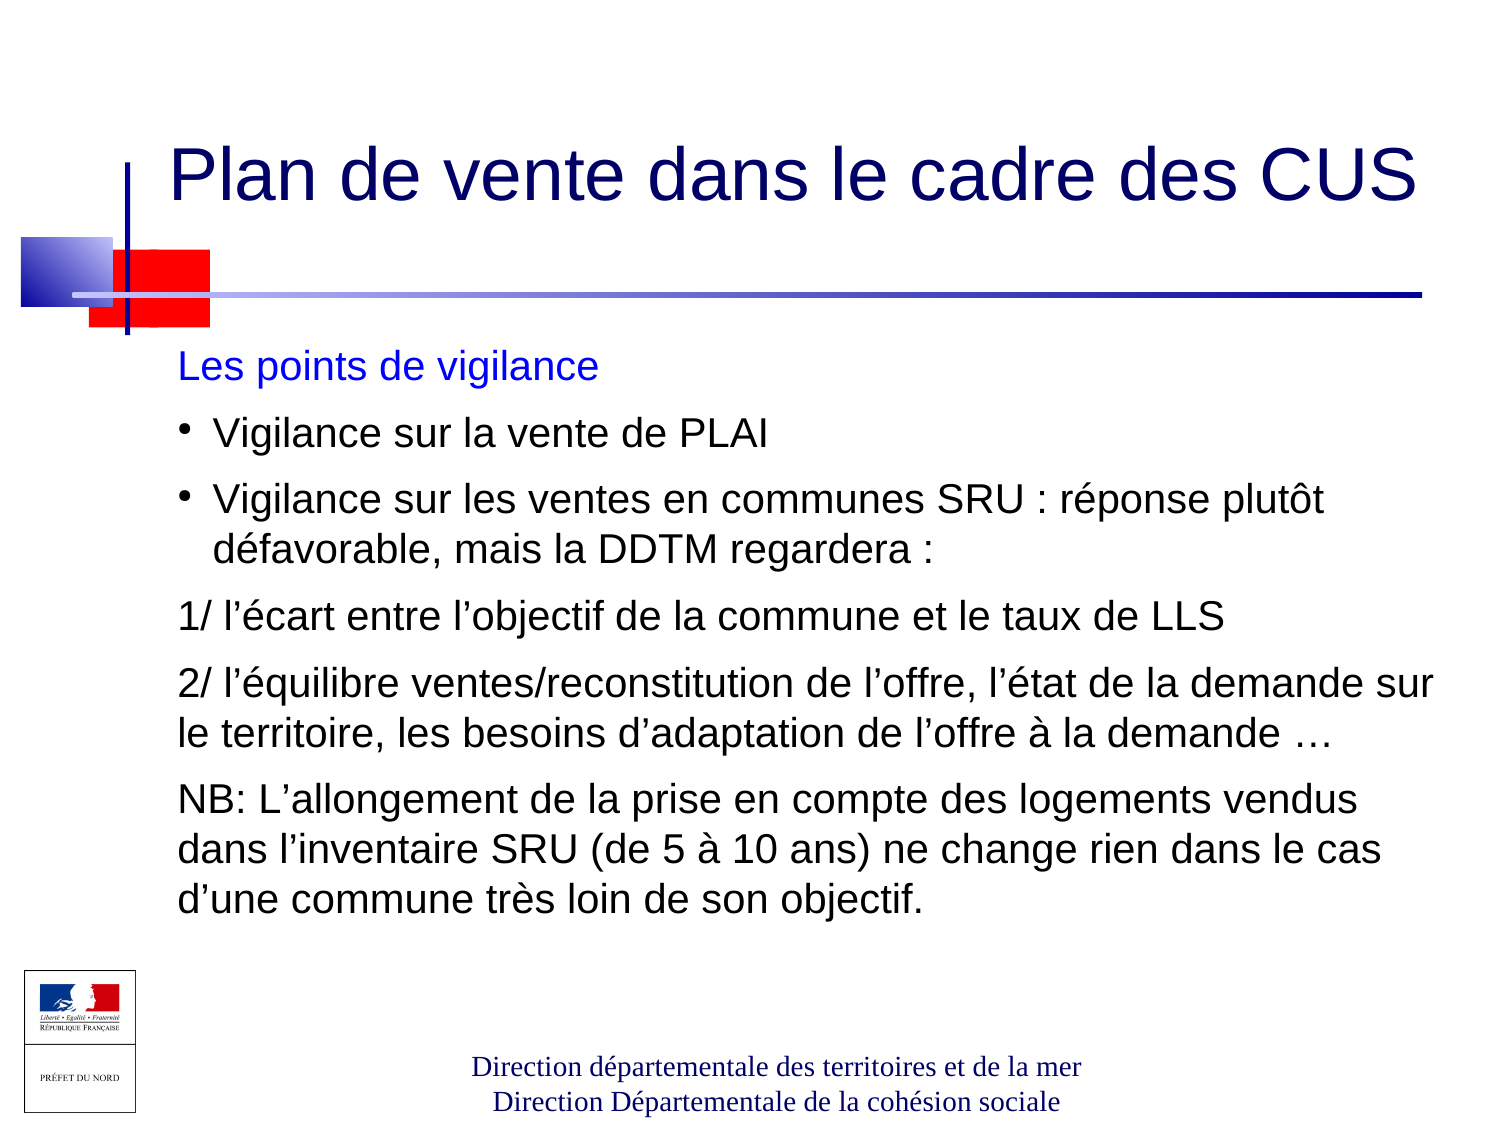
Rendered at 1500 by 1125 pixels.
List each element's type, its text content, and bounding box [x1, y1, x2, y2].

list Les points de vigilance Vigilance sur la vente de PLAI Vigilance sur les ventes en communes SRU : réponse plutôt défavorable, mais la DDTM regardera : 1/ l’écart entre l’objectif de la commune et le taux de LLS 2/ l’équilibre ventes/reconstitution de l’offre, l’état de la demande sur le territoire, les besoins d’adaptation de l’offre à la demande … NB: L’allongement de la prise en compte des logements vendus dans l’inventaire SRU (de 5 à 10 ans) ne change rien dans le cas d’une commune très loin de son objectif. [106, 331, 1469, 997]
picture [24, 970, 136, 1113]
title Plan de vente dans le cadre des CUS [153, 53, 1467, 289]
